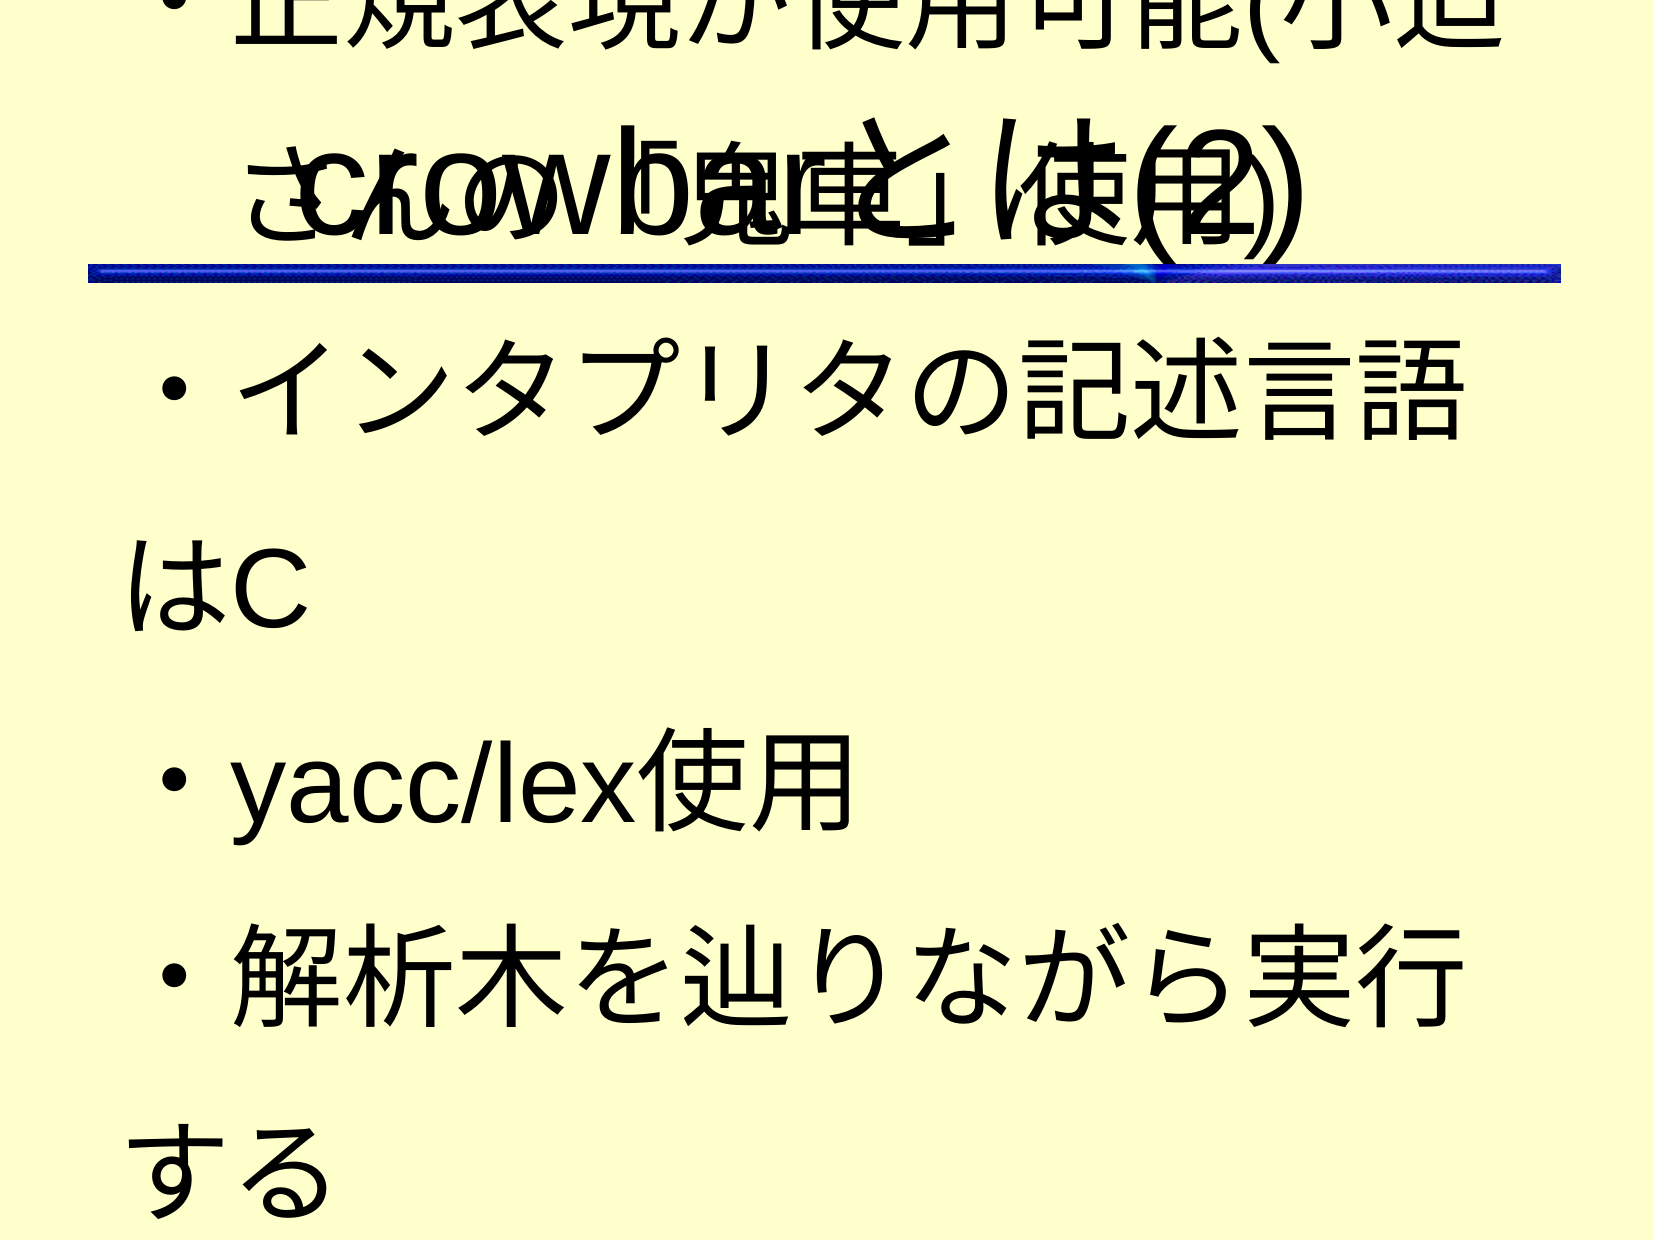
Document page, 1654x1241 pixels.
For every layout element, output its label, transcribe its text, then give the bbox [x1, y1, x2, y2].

title crowbarとは(2) [59, 73, 1548, 266]
title ・正規表現が使用可能(小迫 さんの「鬼車」使用) ・インタプリタの記述言語はC ・yacc/lex使用 ・解析木を辿りながら実行する (RubyやPerl5と同様の方式) [118, 315, 1565, 1200]
picture [88, 264, 1561, 283]
